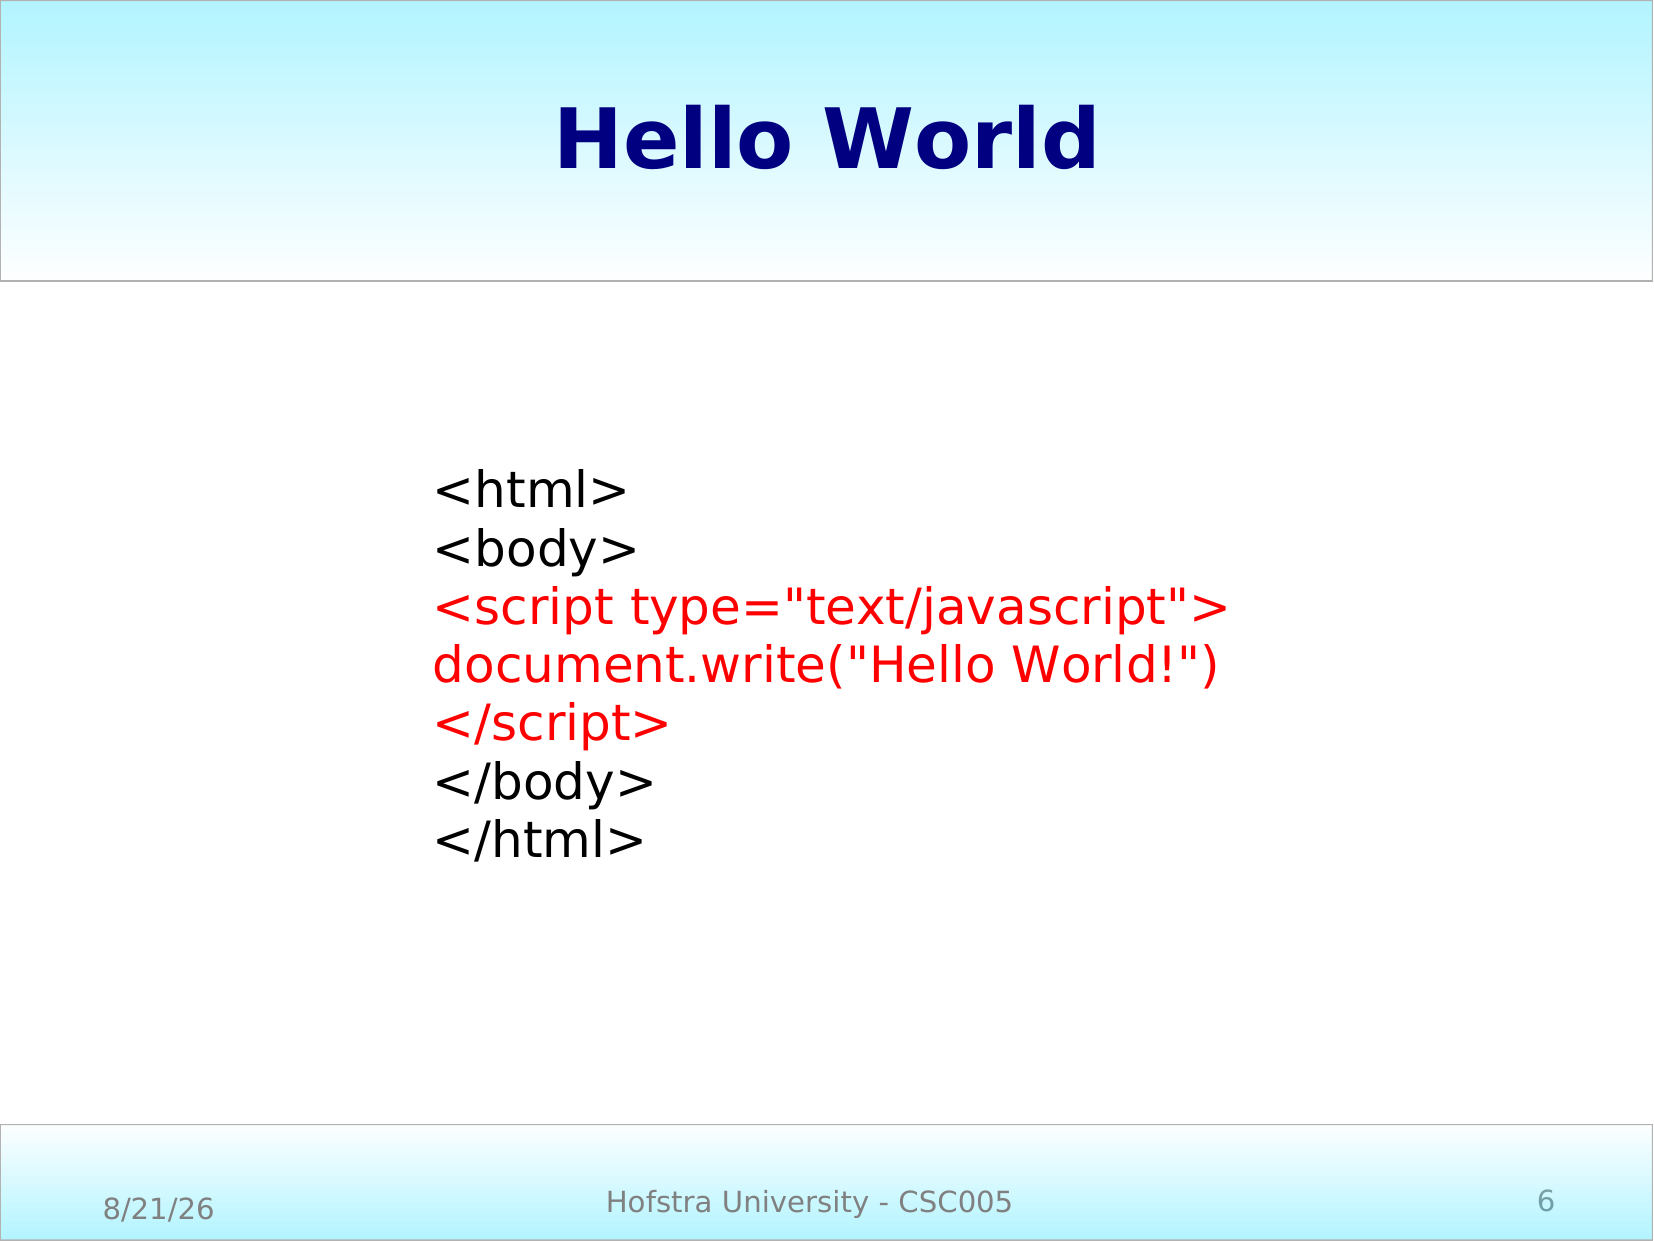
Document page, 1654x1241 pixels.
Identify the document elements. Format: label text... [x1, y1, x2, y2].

text_box <html> <body> <script type="text/javascript"> document.write("Hello World!") </script> </body> </html> [418, 454, 1247, 877]
title Hello World [78, 10, 1576, 270]
